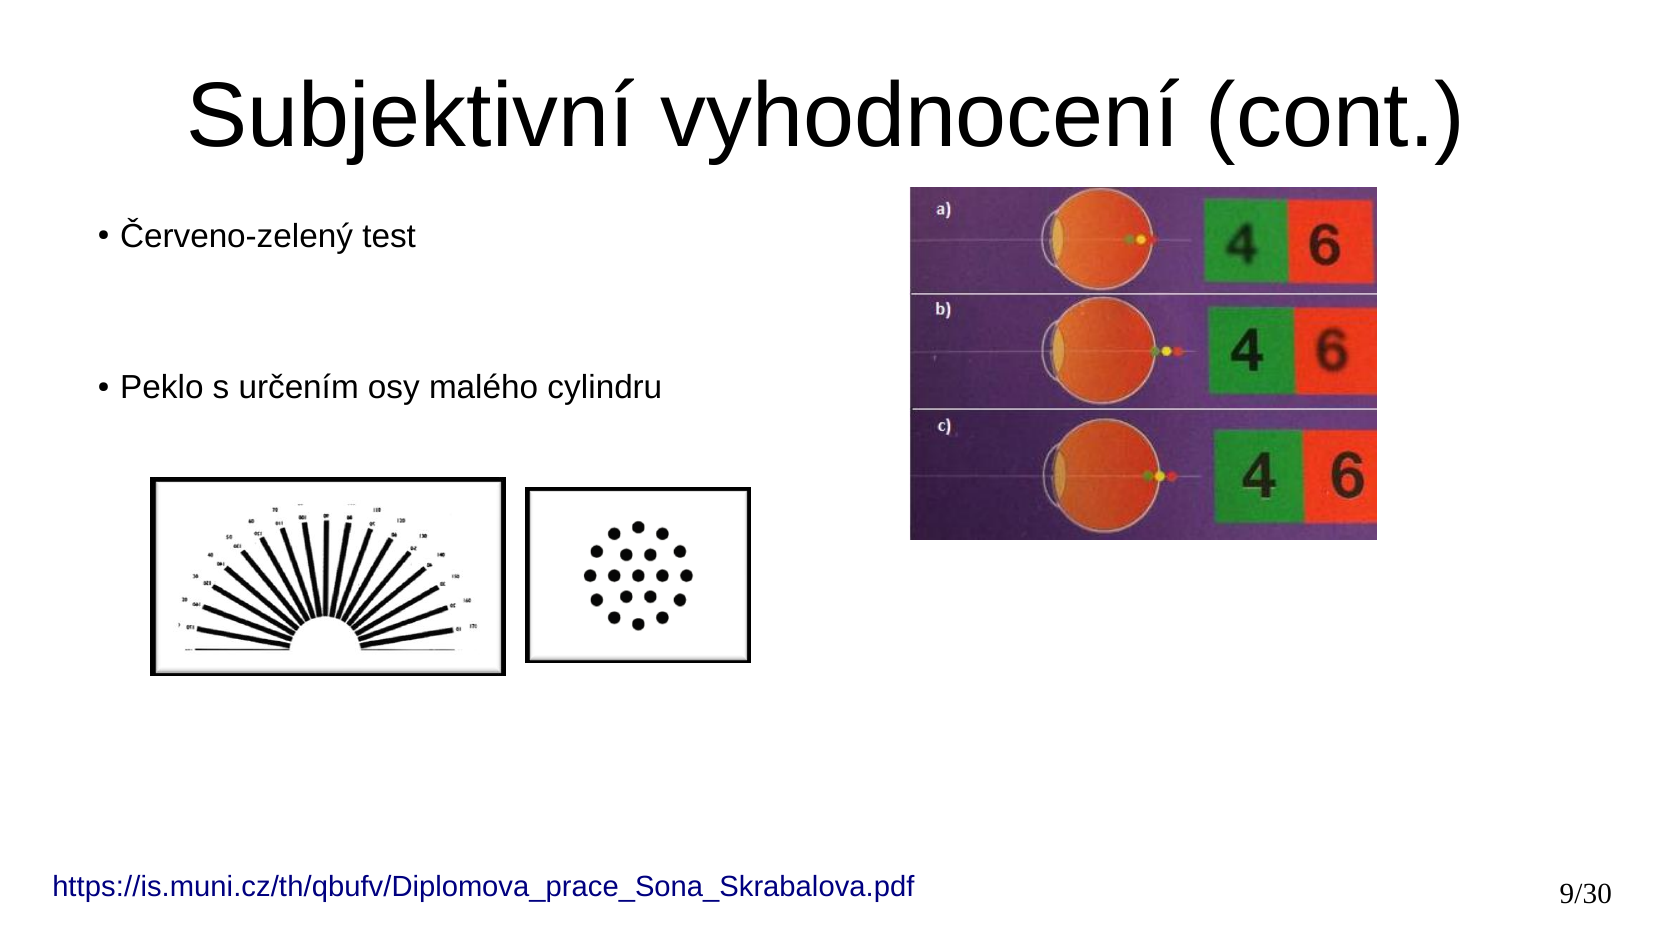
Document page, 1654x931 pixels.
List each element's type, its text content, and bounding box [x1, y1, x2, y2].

text_box https://is.muni.cz/th/qbufv/Diplomova_prace_Sona_Skrabalova.pdf [37, 862, 940, 911]
picture [525, 487, 751, 663]
list Červeno-zelený test Peklo s určením osy malého cylindru [82, 217, 1571, 757]
picture [909, 187, 1377, 540]
title Subjektivní vyhodnocení (cont.) [82, 37, 1571, 193]
picture [150, 477, 506, 676]
